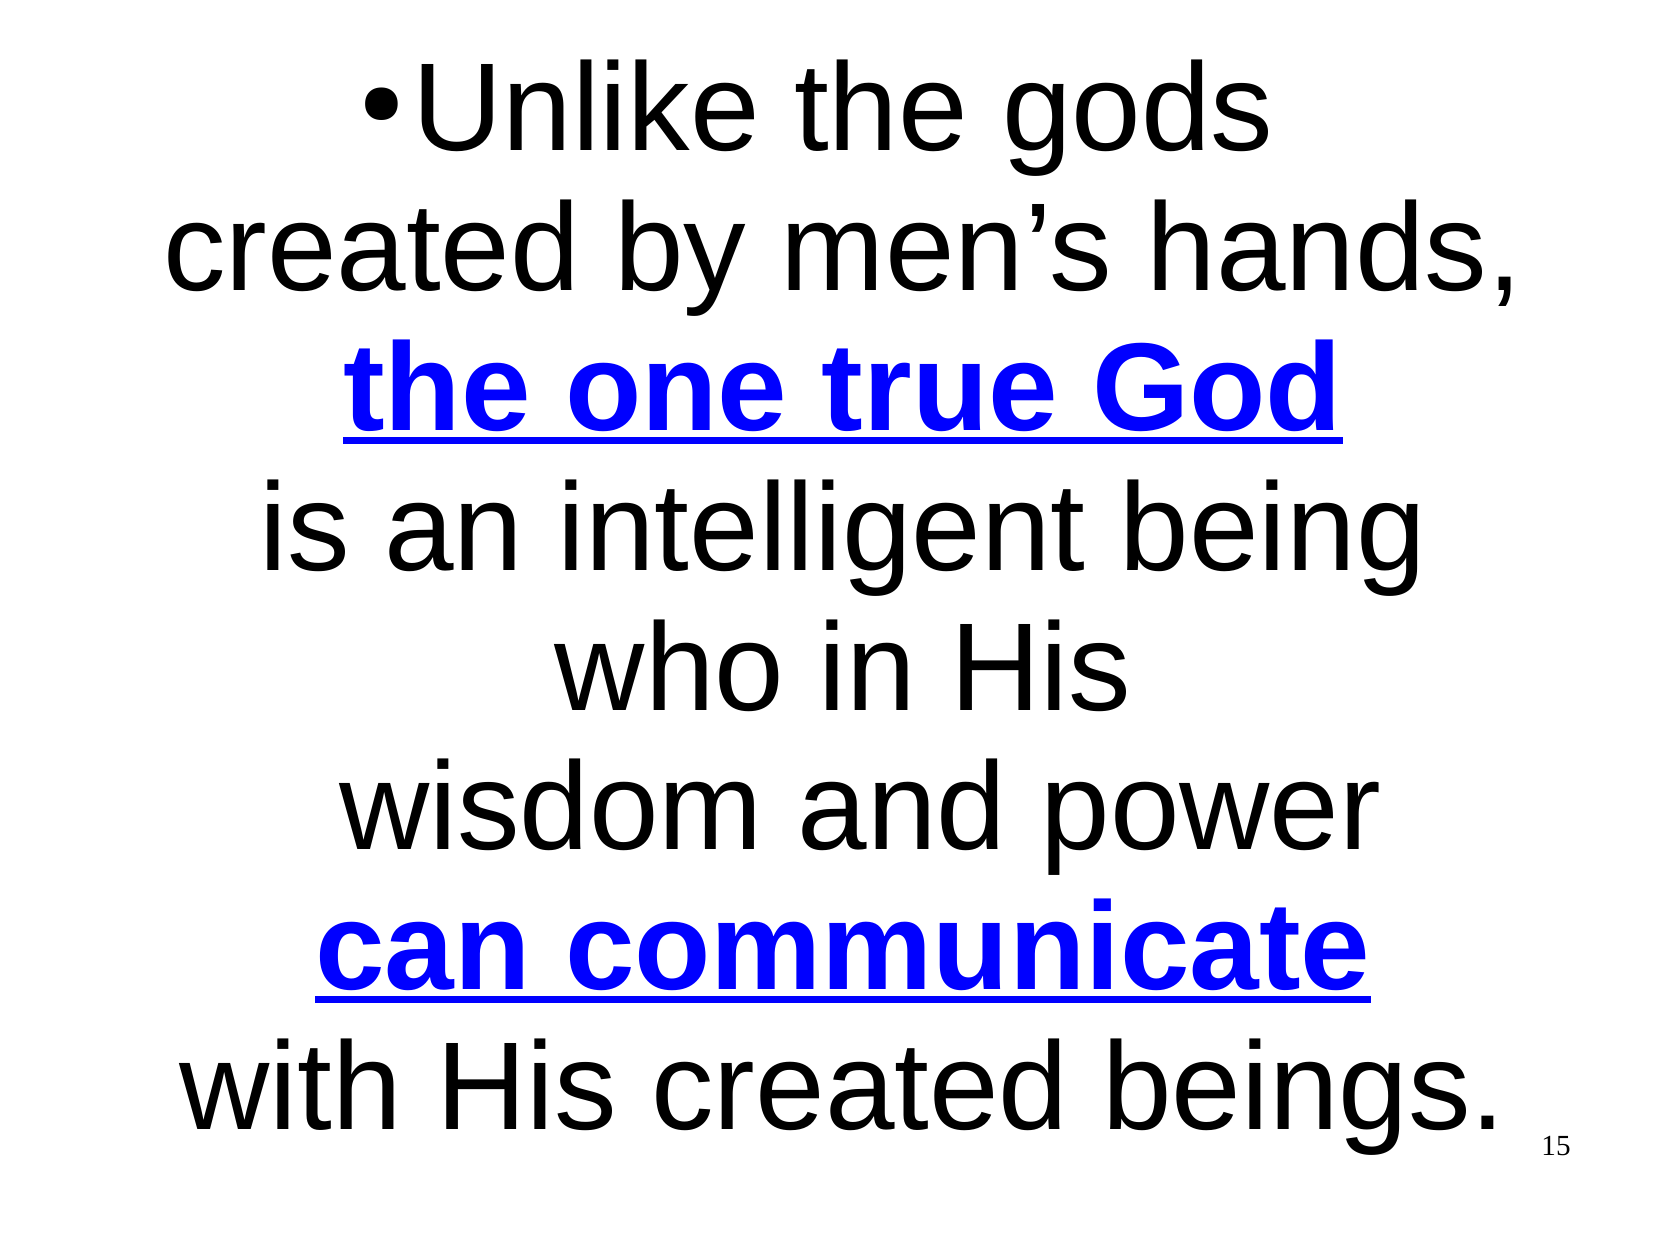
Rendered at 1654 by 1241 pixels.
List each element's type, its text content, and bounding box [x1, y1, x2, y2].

list Unlike the gods created by men’s hands, the one true God is an intelligent being who in His wisdom and power can communicate with His created beings. [37, 37, 1613, 1238]
